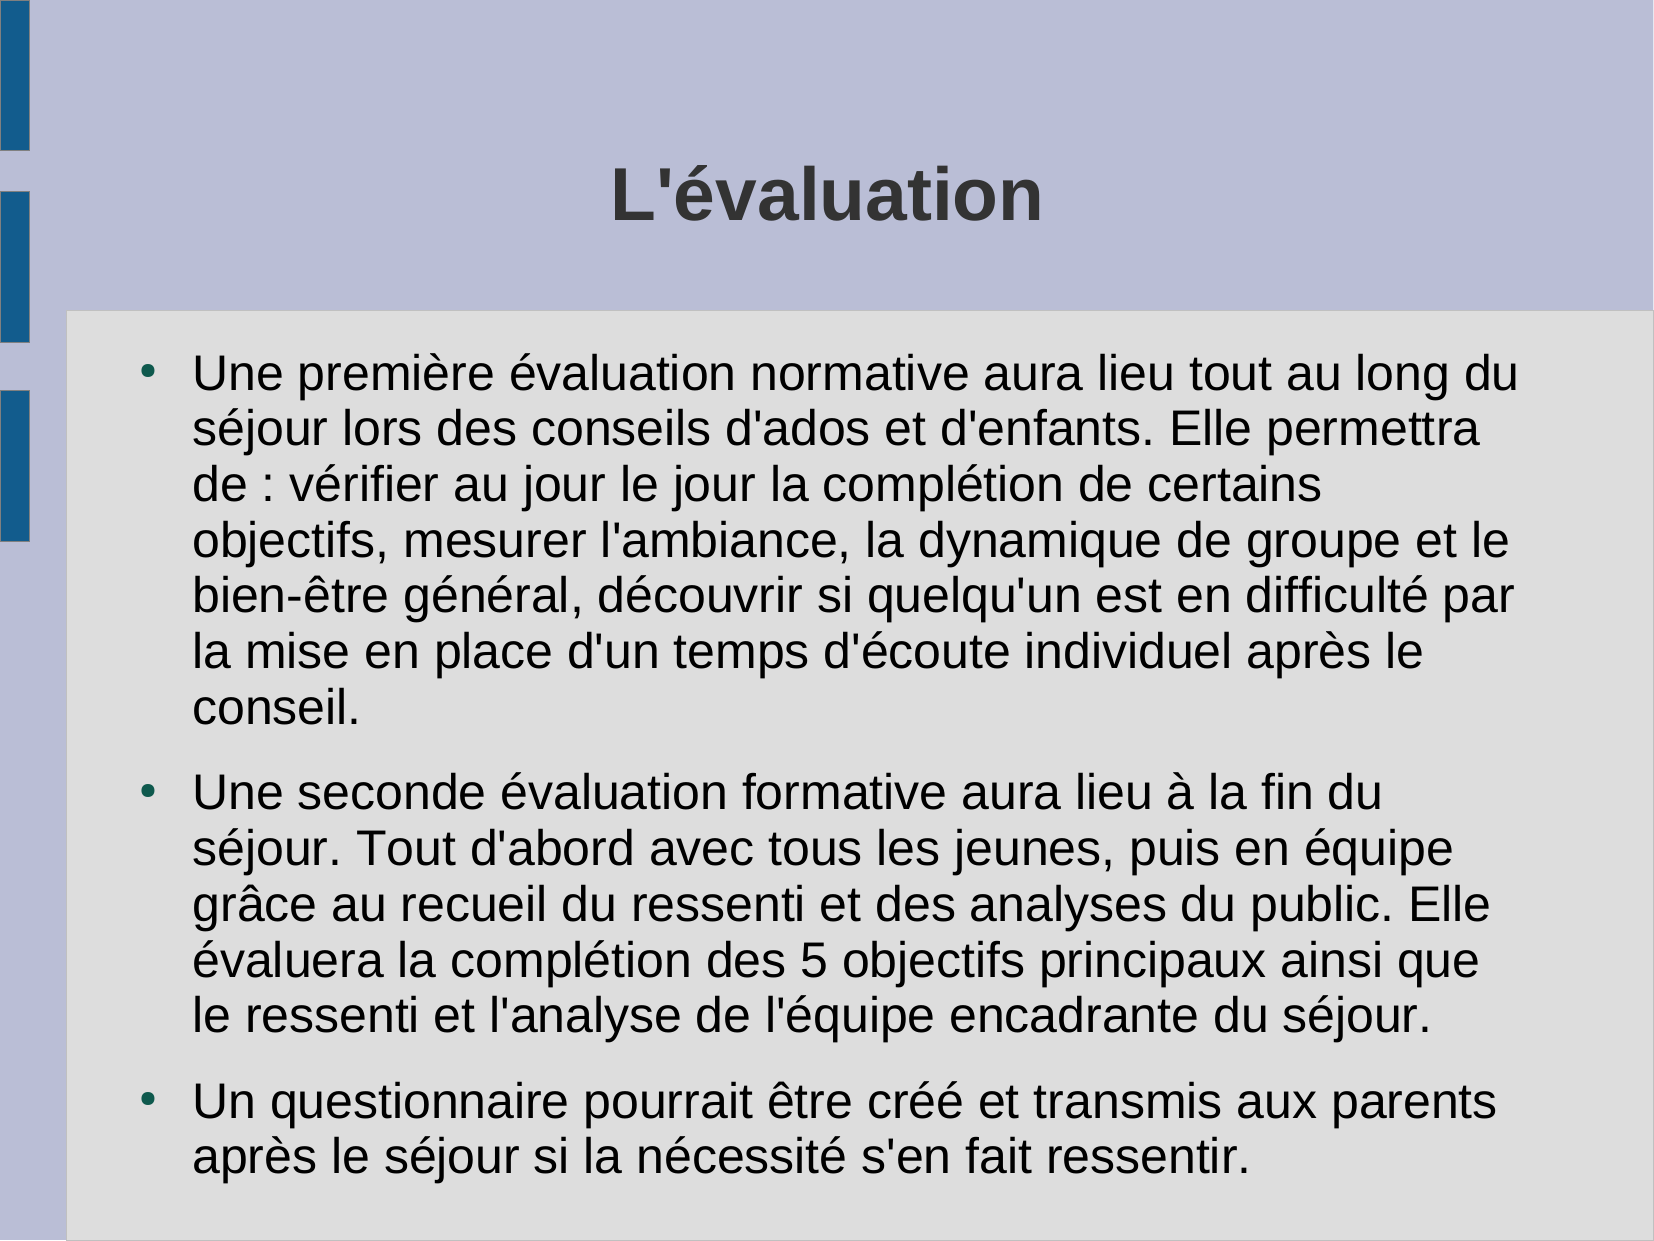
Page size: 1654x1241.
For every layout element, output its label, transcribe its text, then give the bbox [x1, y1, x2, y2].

title L'évaluation [121, 91, 1534, 299]
list Une première évaluation normative aura lieu tout au long du séjour lors des conseils d'ados et d'enfants. Elle permettra de : vérifier au jour le jour la complétion de certains objectifs, mesurer l'ambiance, la dynamique de groupe et le bien-être général, découvrir si quelqu'un est en difficulté par la mise en place d'un temps d'écoute individuel après le conseil. Une seconde évaluation formative aura lieu à la fin du séjour. Tout d'abord avec tous les jeunes, puis en équipe grâce au recueil du ressenti et des analyses du public. Elle évaluera la complétion des 5 objectifs principaux ainsi que le ressenti et l'analyse de l'équipe encadrante du séjour. Un questionnaire pourrait être créé et transmis aux parents après le séjour si la nécessité s'en fait ressentir. [121, 344, 1534, 1185]
